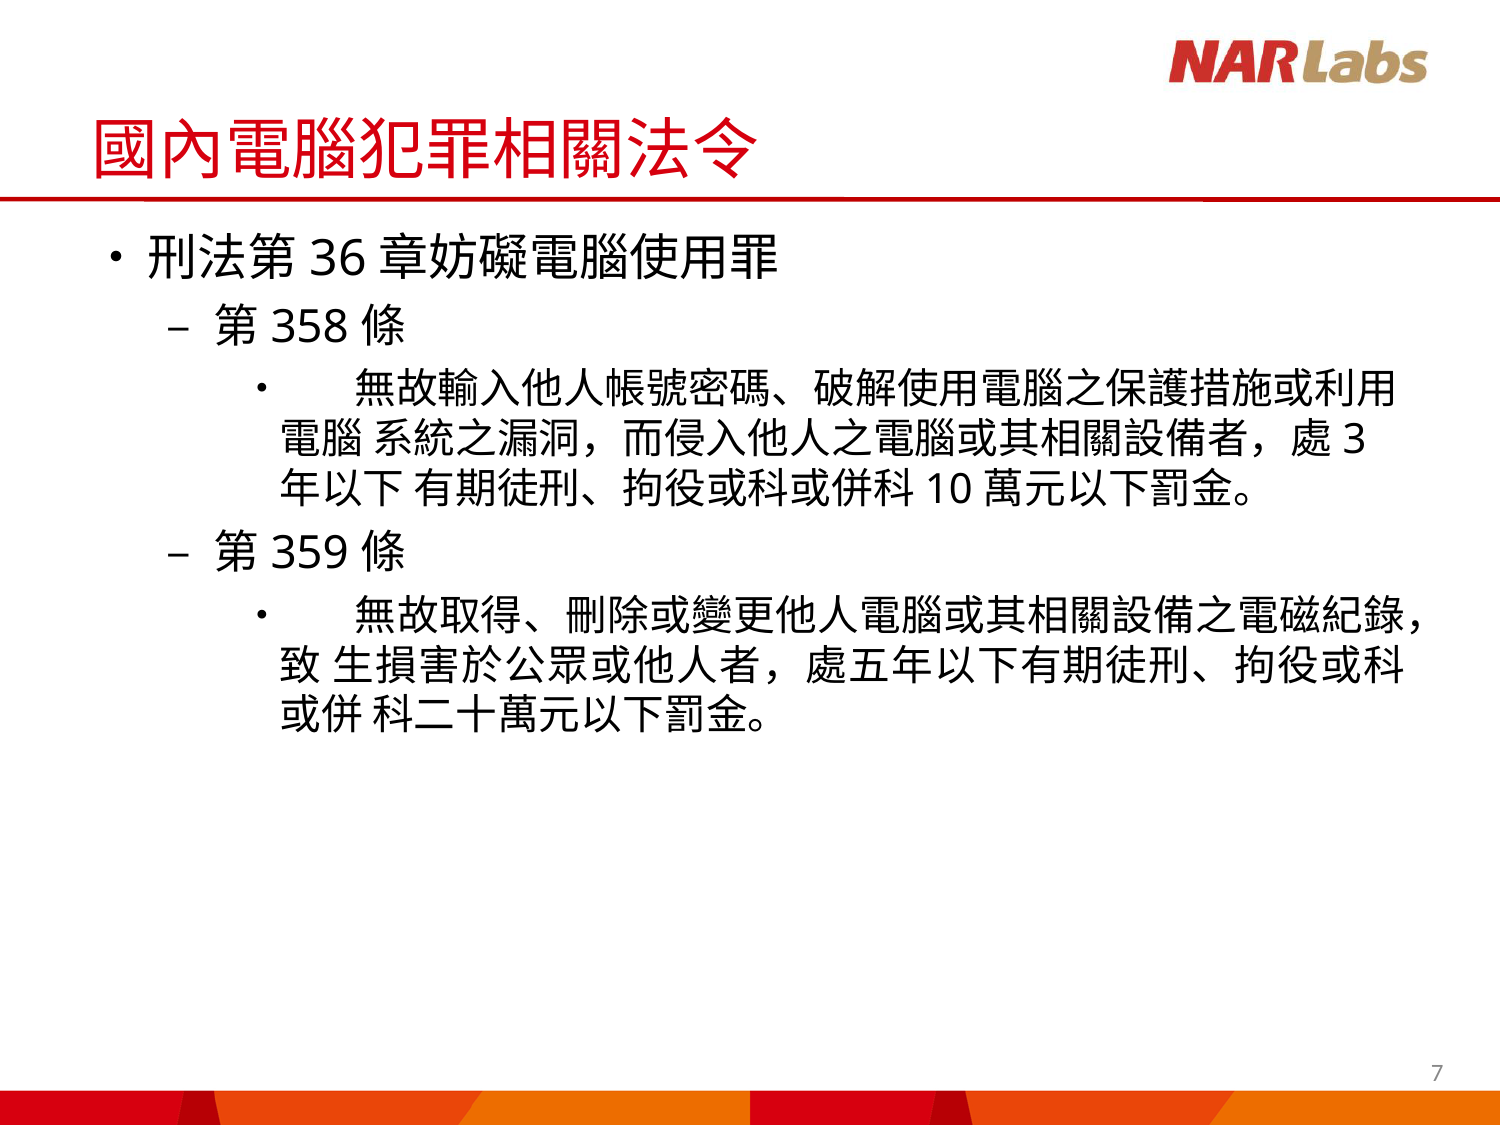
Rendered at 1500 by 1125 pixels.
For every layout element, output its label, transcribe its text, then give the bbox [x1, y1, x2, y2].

title 國內電腦犯罪相關法令 [89, 107, 1411, 189]
text_box • 刑法第36章妨礙電腦使用罪 – 第358條 • 無故輸入他人帳號密碼、破解使用電腦之保護措施或利用電腦 系統之漏洞，而侵入他人之電腦或其相關設備者，處3年以下 有期徒刑、拘役或科或併科10萬元以下罰金。 – 第359條 • 無故取得、刪除或變更他人電腦或其相關設備之電磁紀錄，致 生損害於公眾或他人者，處五年以下有期徒刑、拘役或科或併 科二十萬元以下罰金。 [89, 225, 1408, 741]
text_box 5 [1414, 1056, 1448, 1090]
